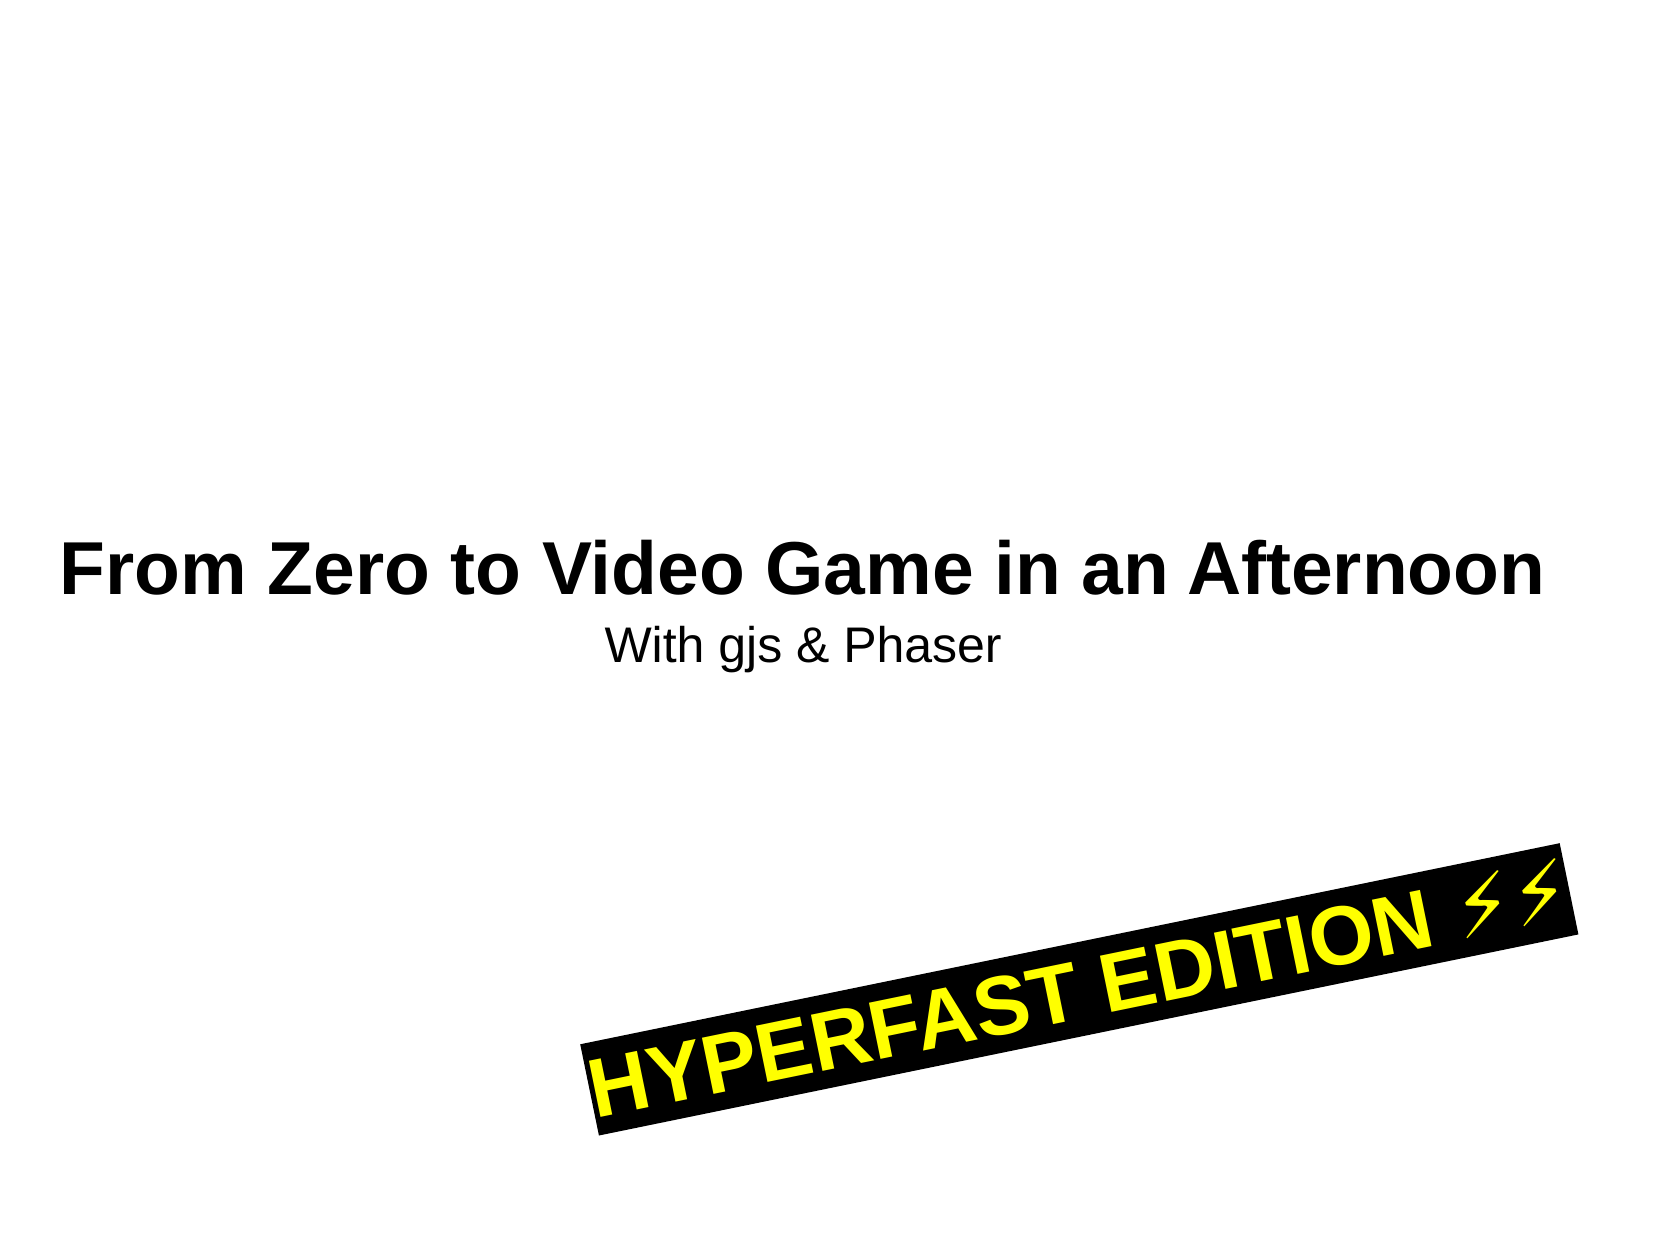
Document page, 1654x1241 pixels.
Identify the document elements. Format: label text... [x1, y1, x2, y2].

text_box HYPERFAST EDITION ⚡️⚡ [564, 832, 1595, 1146]
text_box From Zero to Video Game in an Afternoon With gjs & Phaser [0, 519, 1630, 680]
